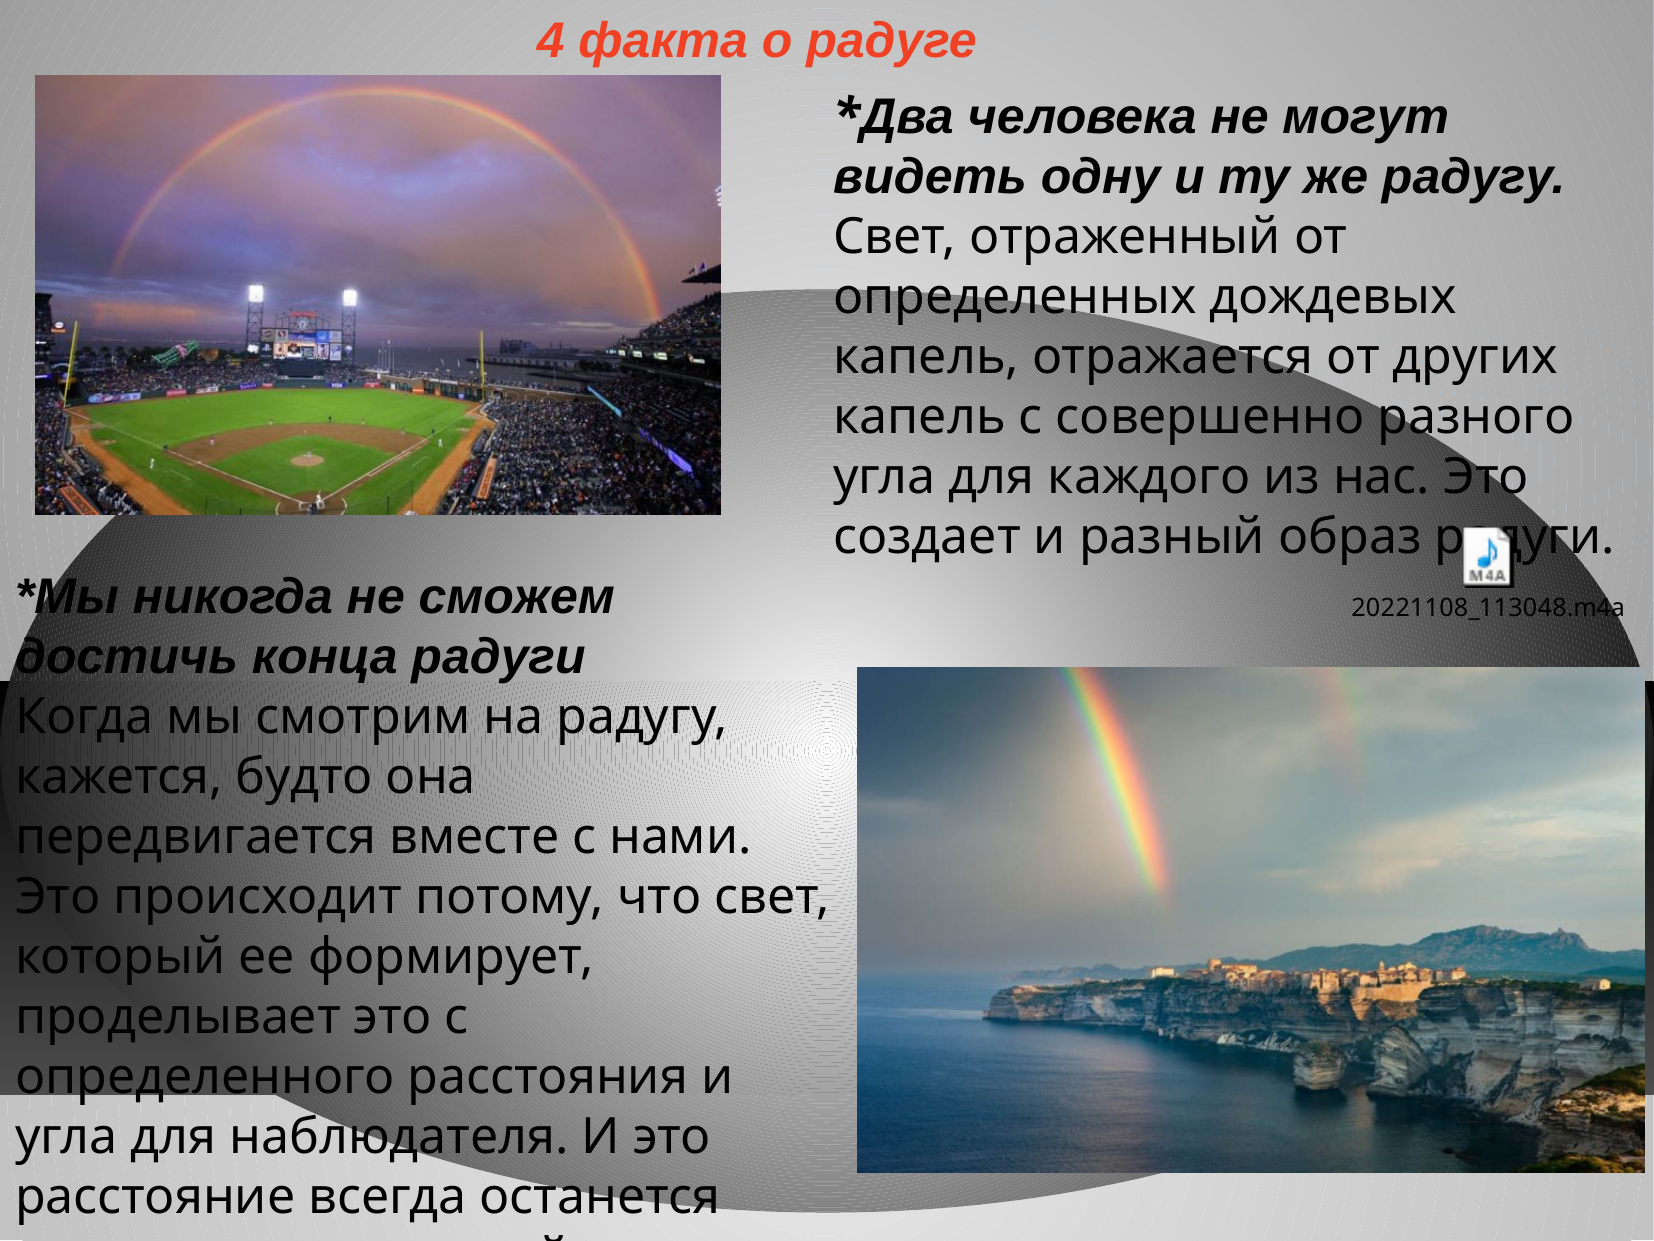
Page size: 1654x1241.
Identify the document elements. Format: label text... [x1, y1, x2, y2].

picture [857, 667, 1645, 1173]
text_box 4 факта о радуге [522, 0, 1006, 75]
text_box *Мы никогда не сможем достичь конца радуги Когда мы смотрим на радугу, кажется, будто она передвигается вместе с нами. Это происходит потому, что свет, который ее формирует, проделывает это с определенного расстояния и угла для наблюдателя. И это расстояние всегда останется между нами и радугой. [0, 556, 857, 1241]
chart [1337, 519, 1640, 632]
text_box *Два человека не могут видеть одну и ту же радугу. Свет, отраженный от определенных дождевых капель, отражается от других капель с совершенно разного угла для каждого из нас. Это создает и разный образ радуги. [818, 76, 1645, 571]
picture [35, 75, 721, 515]
